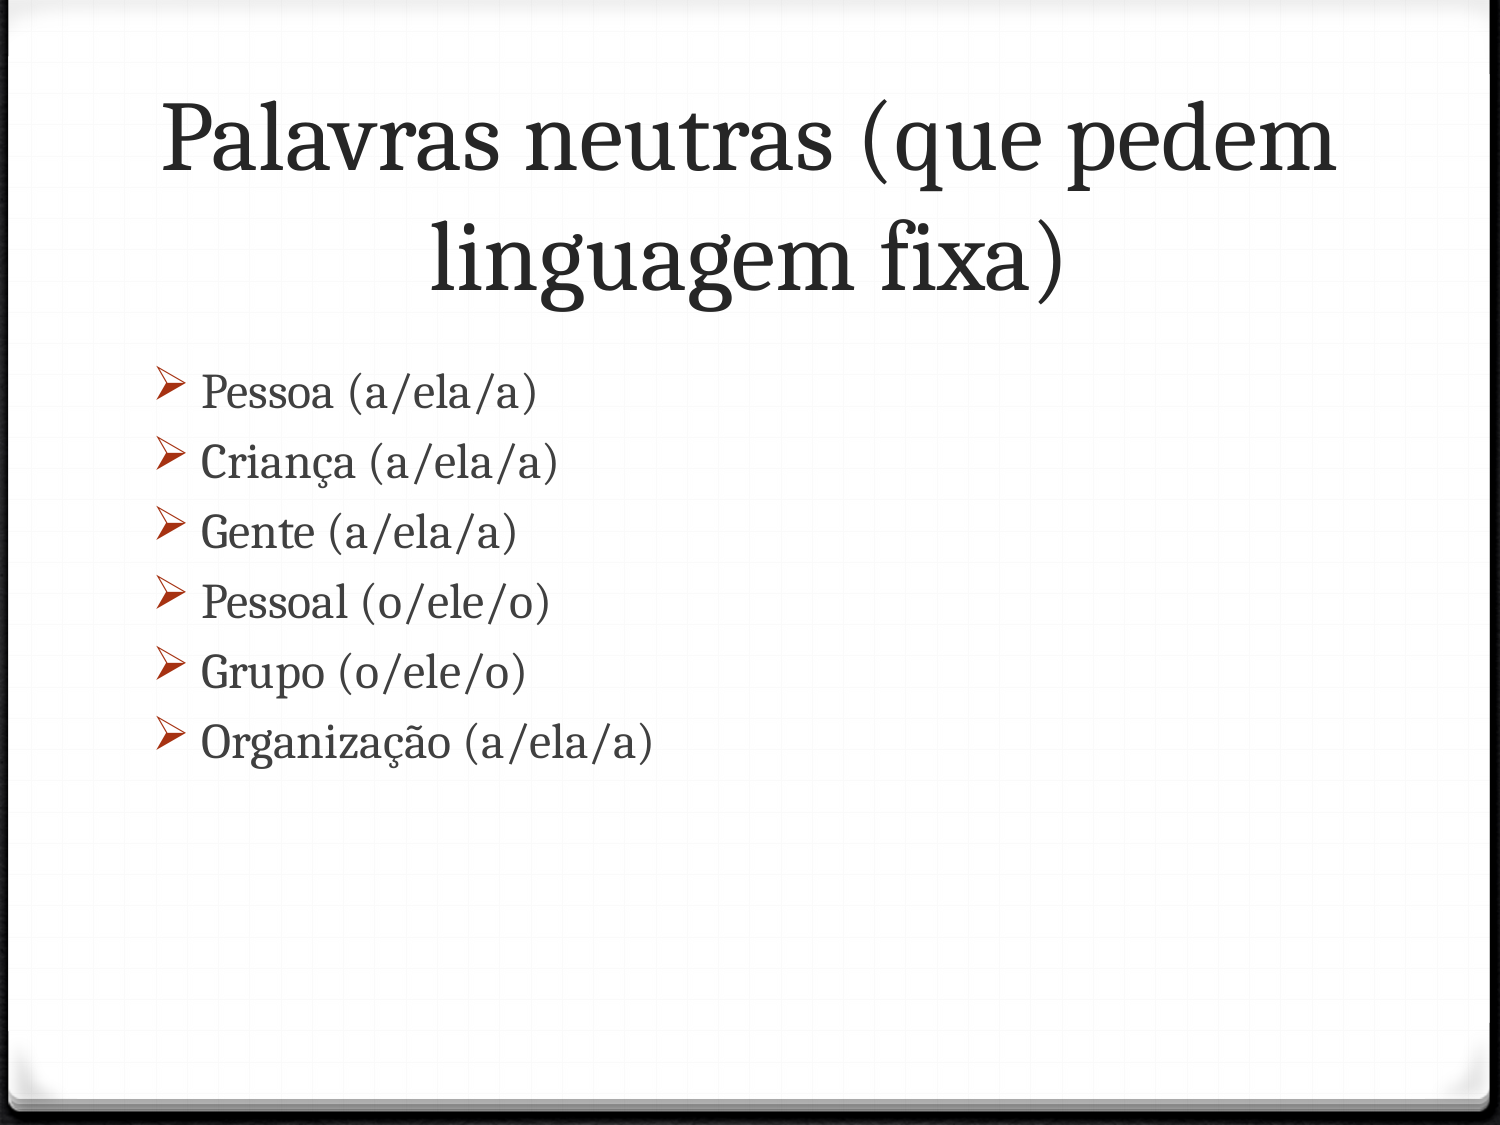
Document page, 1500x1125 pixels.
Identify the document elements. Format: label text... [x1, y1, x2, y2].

picture [0, 0, 1500, 1125]
title Palavras neutras (que pedem linguagem fixa) [90, 71, 1410, 309]
list Pessoa (a/ela/a) Criança (a/ela/a) Gente (a/ela/a) Pessoal (o/ele/o) Grupo (o/ele/o) Organização (a/ela/a) [137, 351, 1363, 1000]
